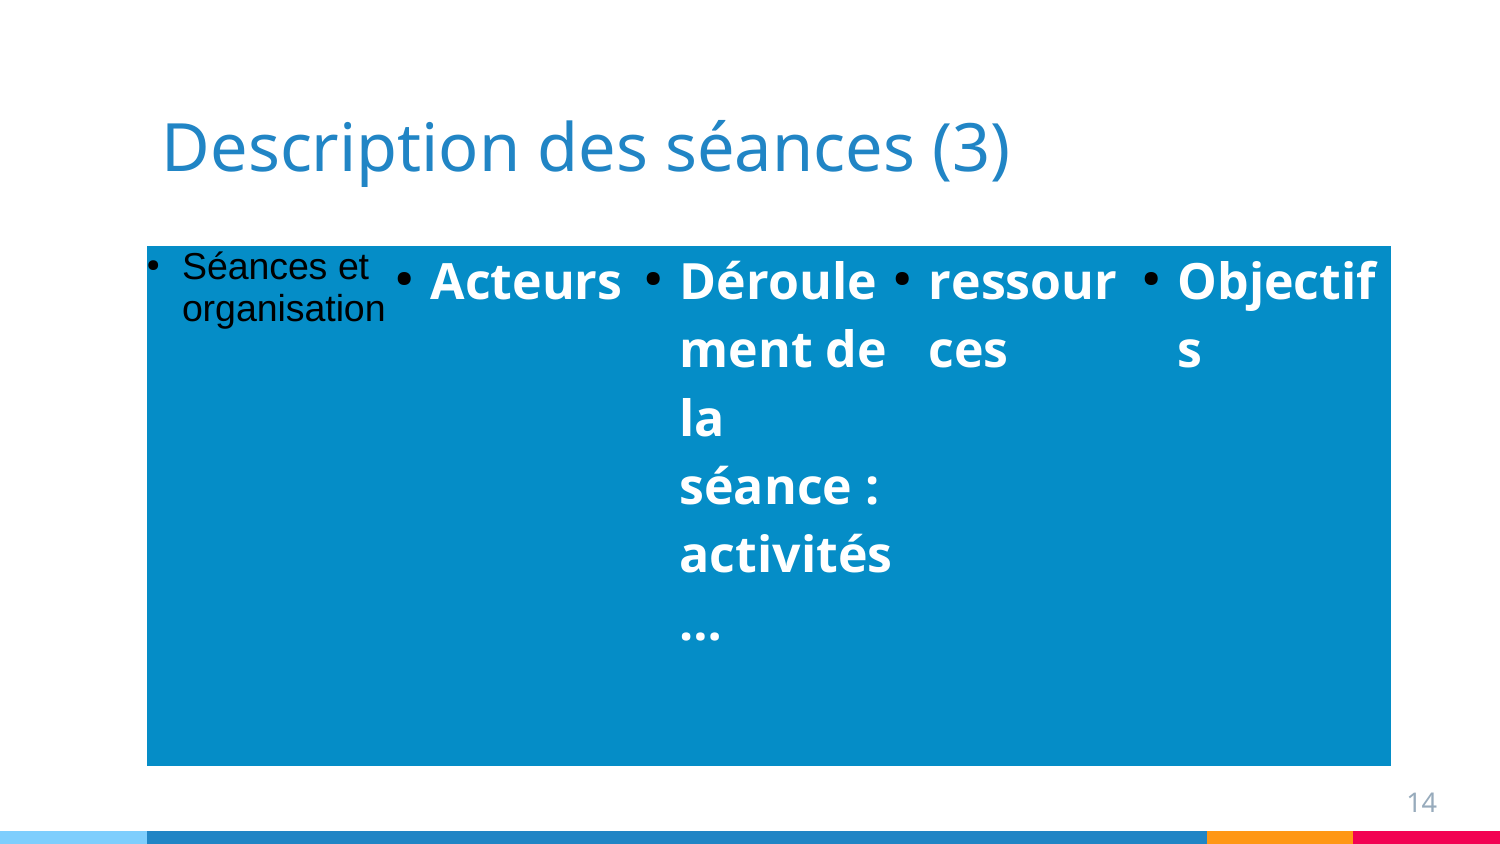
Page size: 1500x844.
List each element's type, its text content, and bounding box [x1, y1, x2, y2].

table_header ressources [893, 246, 1142, 656]
table_header Déroulement de la séance : activités… [644, 246, 893, 656]
text_box 14 [1391, 770, 1482, 822]
table_cell [147, 711, 395, 766]
table_cell [644, 656, 893, 711]
table_cell [644, 711, 893, 766]
table_header Acteurs [395, 246, 644, 656]
table_cell [893, 656, 1142, 711]
table_cell [1142, 656, 1391, 711]
table_cell [893, 711, 1142, 766]
table_cell [395, 656, 644, 711]
table_cell [395, 711, 644, 766]
table_cell [1142, 711, 1391, 766]
table_header Séances et organisation [147, 246, 395, 656]
title Description des séances (3) [146, 58, 1361, 200]
table_cell [147, 656, 395, 711]
table_header Objectifs [1142, 246, 1391, 656]
